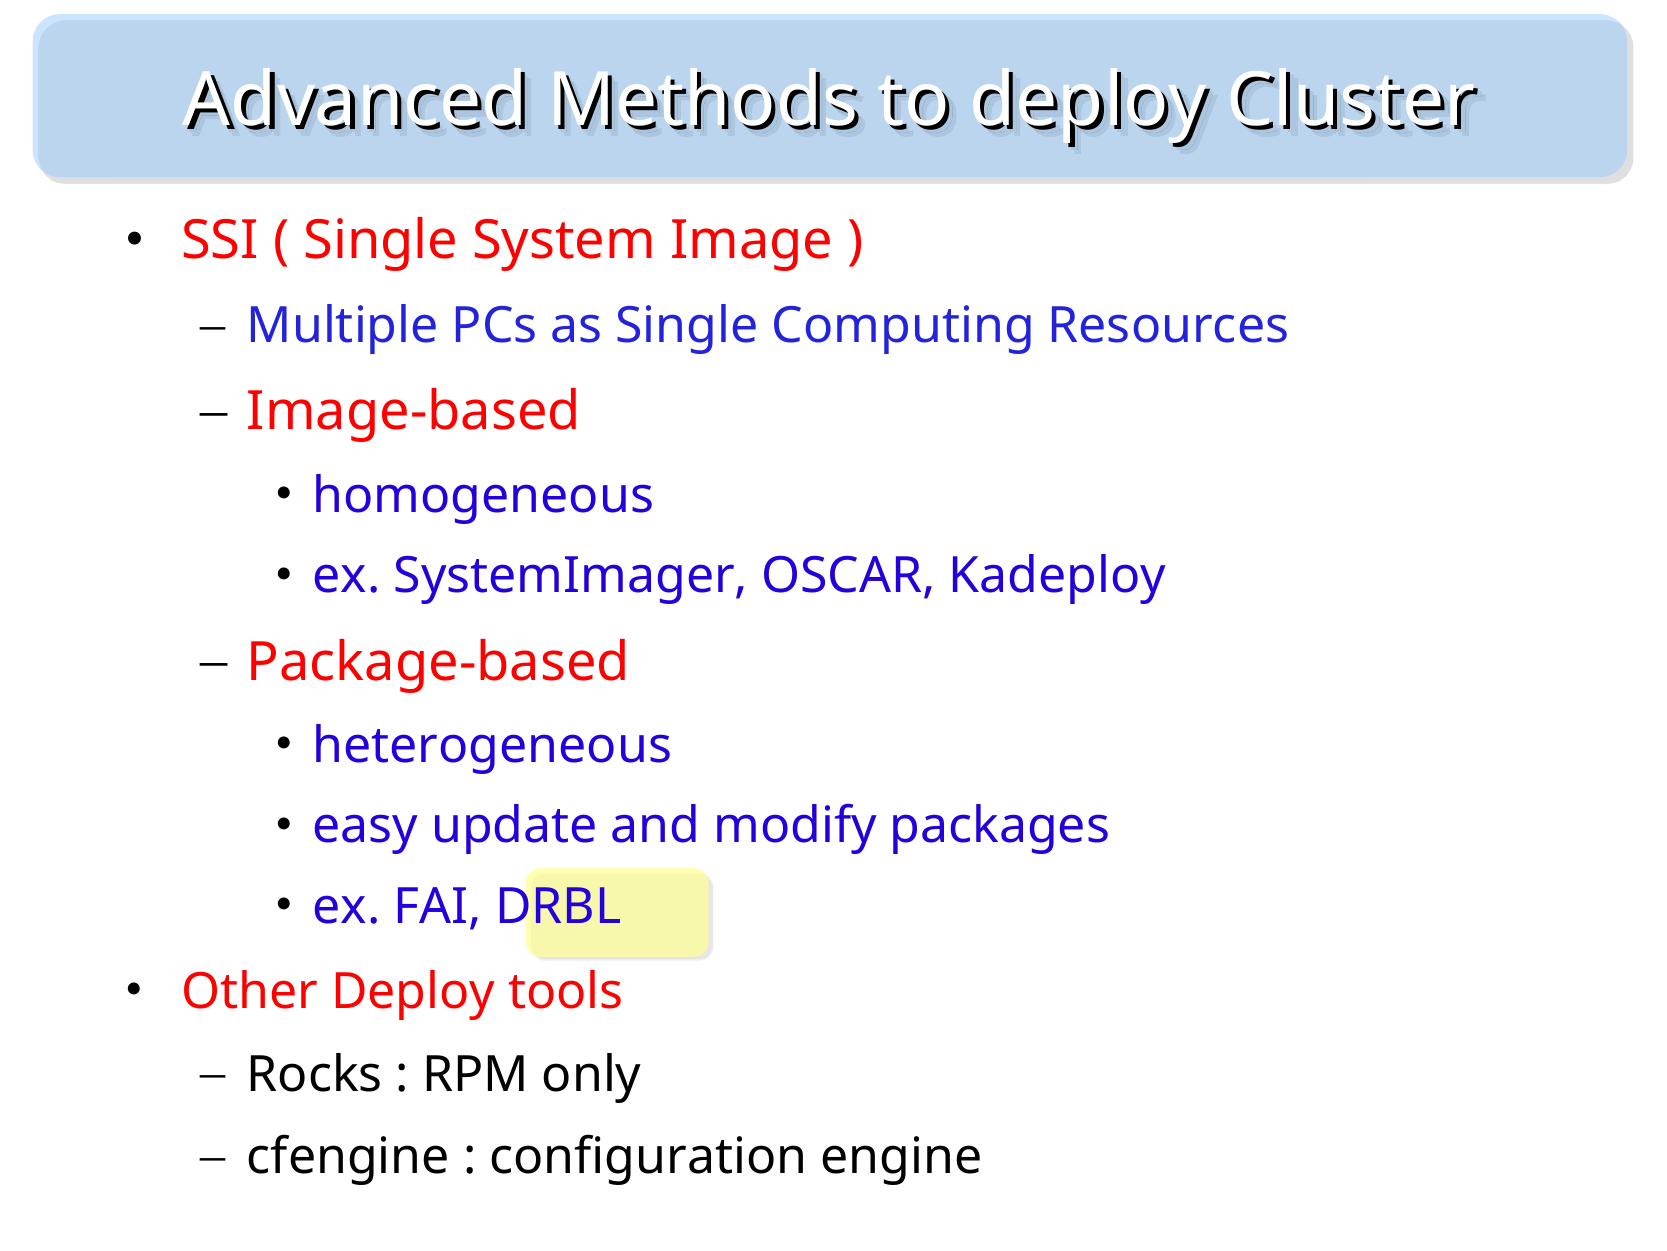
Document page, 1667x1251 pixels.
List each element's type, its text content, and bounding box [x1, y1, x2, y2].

text_box Advanced Methods to deploy Cluster [32, 14, 1628, 178]
list SSI ( Single System Image ) Multiple PCs as Single Computing Resources Image-based homogeneous ex. SystemImager, OSCAR, Kadeploy Package-based heterogeneous easy update and modify packages ex. FAI, DRBL Other Deploy tools Rocks : RPM only cfengine : configuration engine [124, 200, 1542, 1229]
